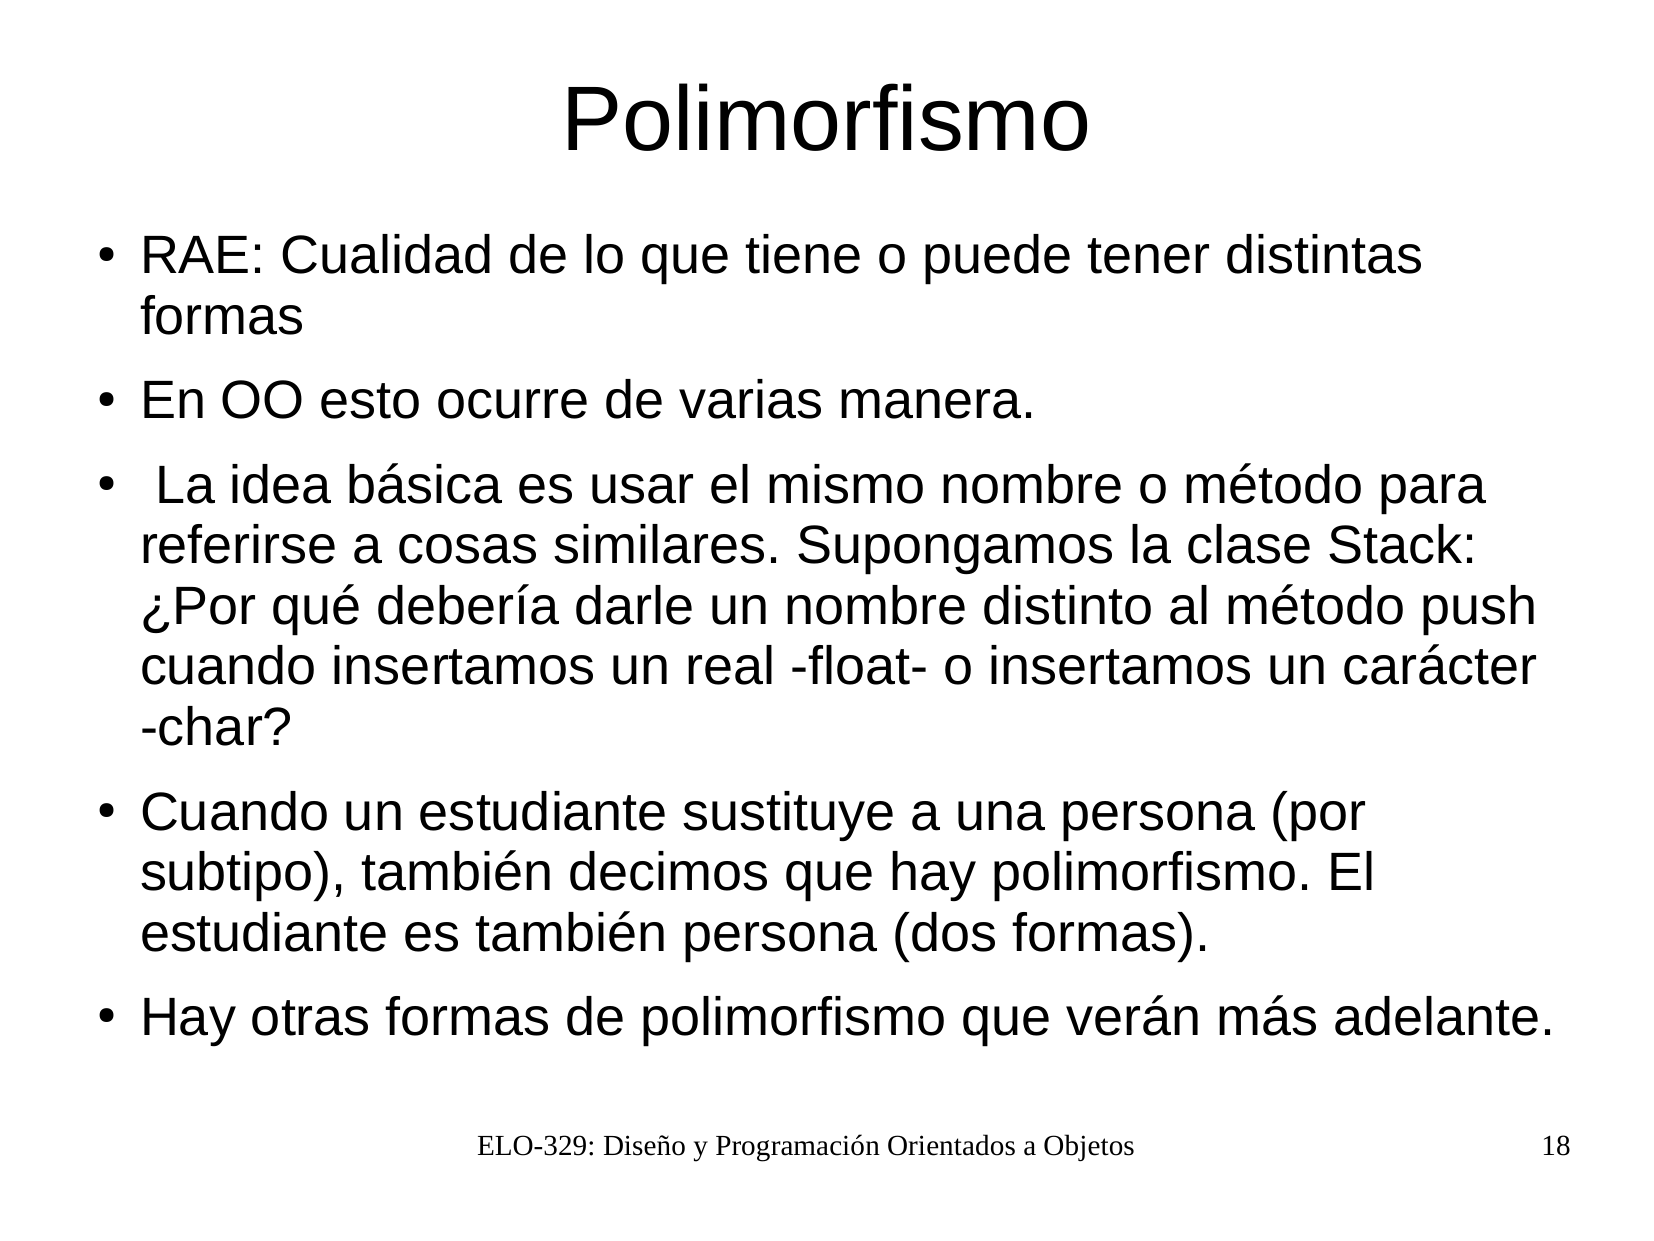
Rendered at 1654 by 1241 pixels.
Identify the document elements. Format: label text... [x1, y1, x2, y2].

title Polimorfismo [82, 56, 1571, 181]
list RAE: Cualidad de lo que tiene o puede tener distintas formas En OO esto ocurre de varias manera. La idea básica es usar el mismo nombre o método para referirse a cosas similares. Supongamos la clase Stack: ¿Por qué debería darle un nombre distinto al método push cuando insertamos un real -float- o insertamos un carácter -char? Cuando un estudiante sustituye a una persona (por subtipo), también decimos que hay polimorfismo. El estudiante es también persona (dos formas). Hay otras formas de polimorfismo que verán más adelante. [82, 225, 1571, 1109]
